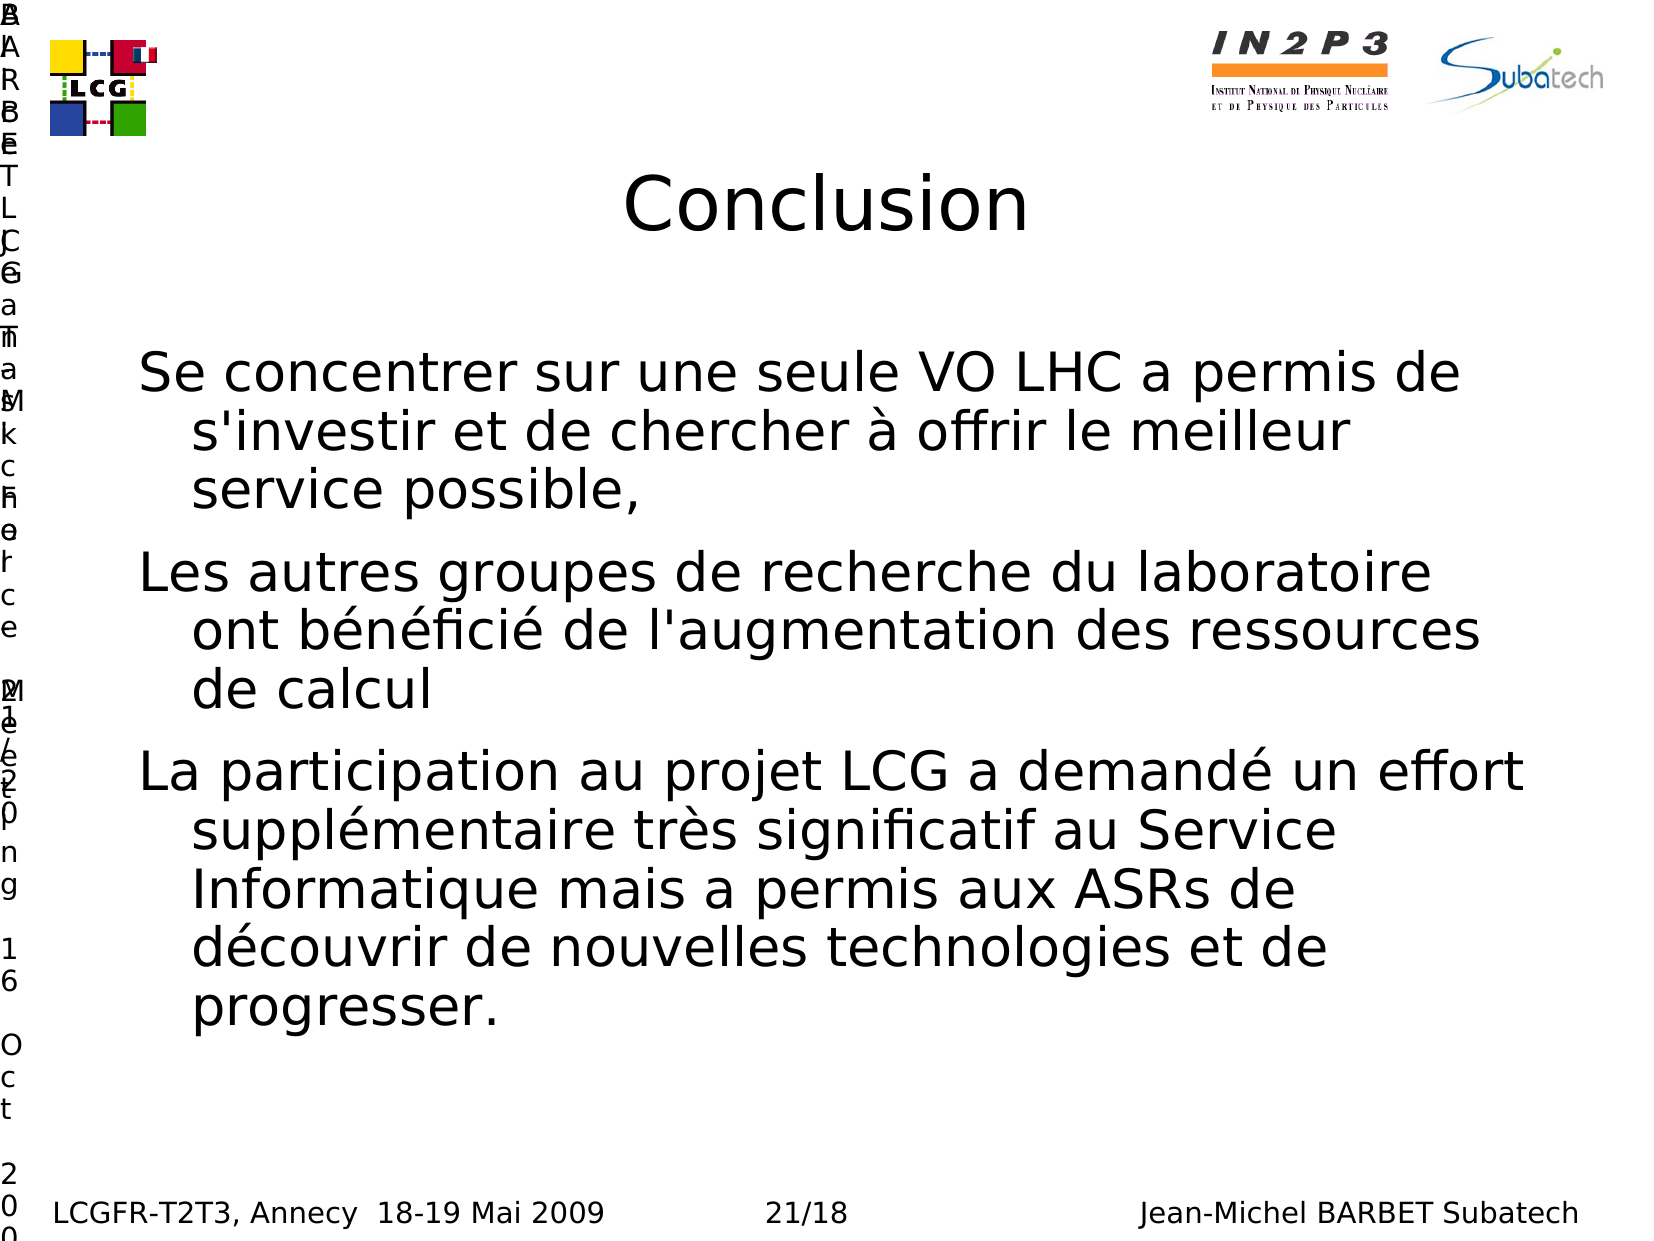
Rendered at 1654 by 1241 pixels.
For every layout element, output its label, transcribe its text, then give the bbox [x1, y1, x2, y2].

title Conclusion [121, 110, 1534, 303]
picture [50, 40, 159, 136]
list Se concentrer sur une seule VO LHC a permis de s'investir et de chercher à offrir le meilleur service possible, Les autres groupes de recherche du laboratoire ont bénéficié de l'augmentation des ressources de calcul La participation au projet LCG a demandé un effort supplémentaire très significatif au Service Informatique mais a permis aux ASRs de découvrir de nouvelles technologies et de progresser. [121, 344, 1534, 1112]
picture [1210, 21, 1388, 110]
picture [1425, 37, 1603, 116]
